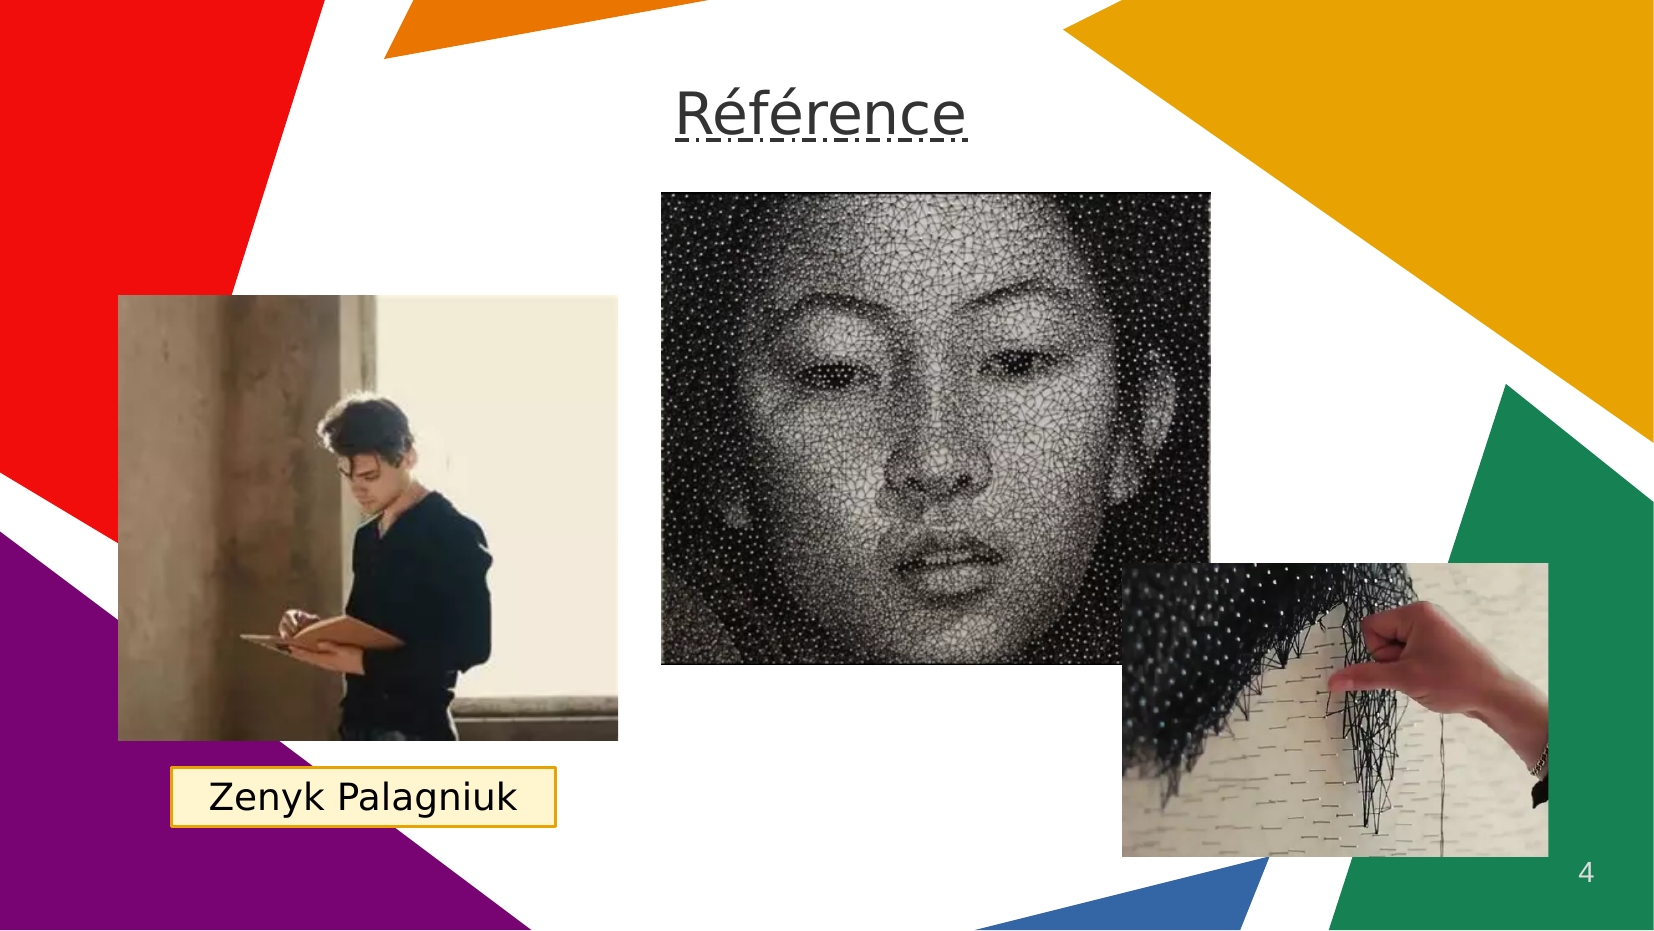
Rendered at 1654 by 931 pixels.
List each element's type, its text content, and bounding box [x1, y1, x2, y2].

picture [661, 192, 1549, 857]
title Référence [289, 37, 1372, 193]
picture [118, 295, 619, 741]
text_box Zenyk Palagniuk [171, 767, 556, 827]
